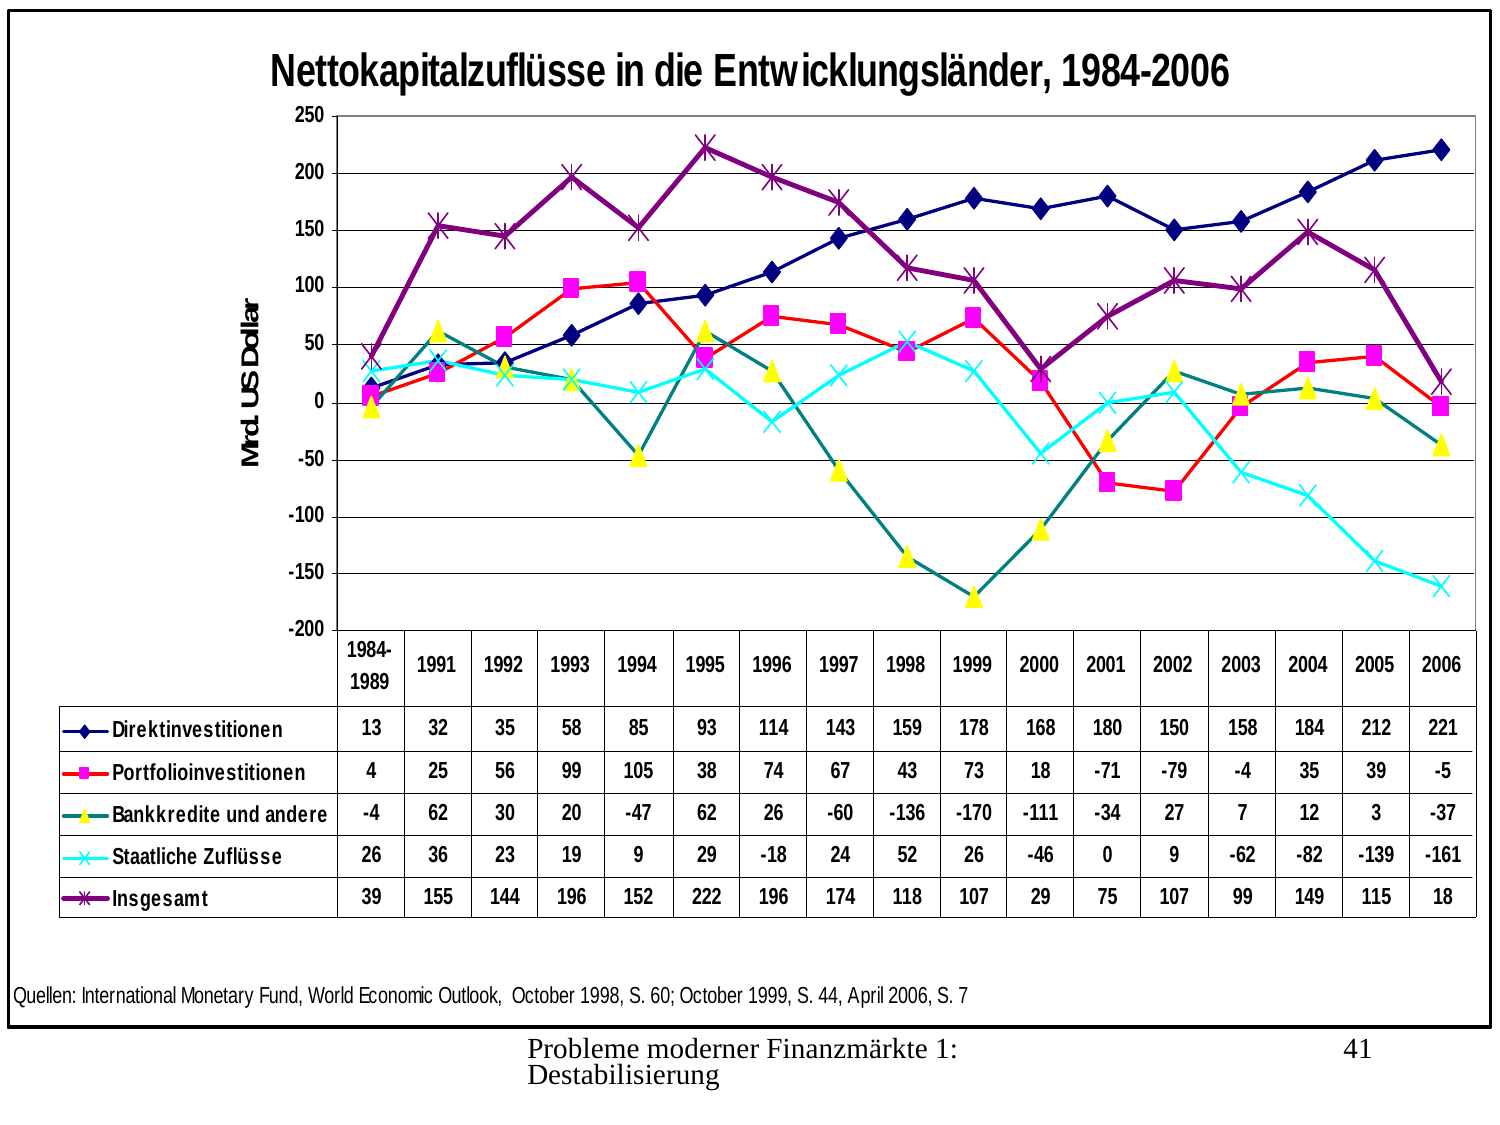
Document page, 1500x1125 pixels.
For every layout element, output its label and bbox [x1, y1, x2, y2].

chart [0, 0, 1500, 1038]
